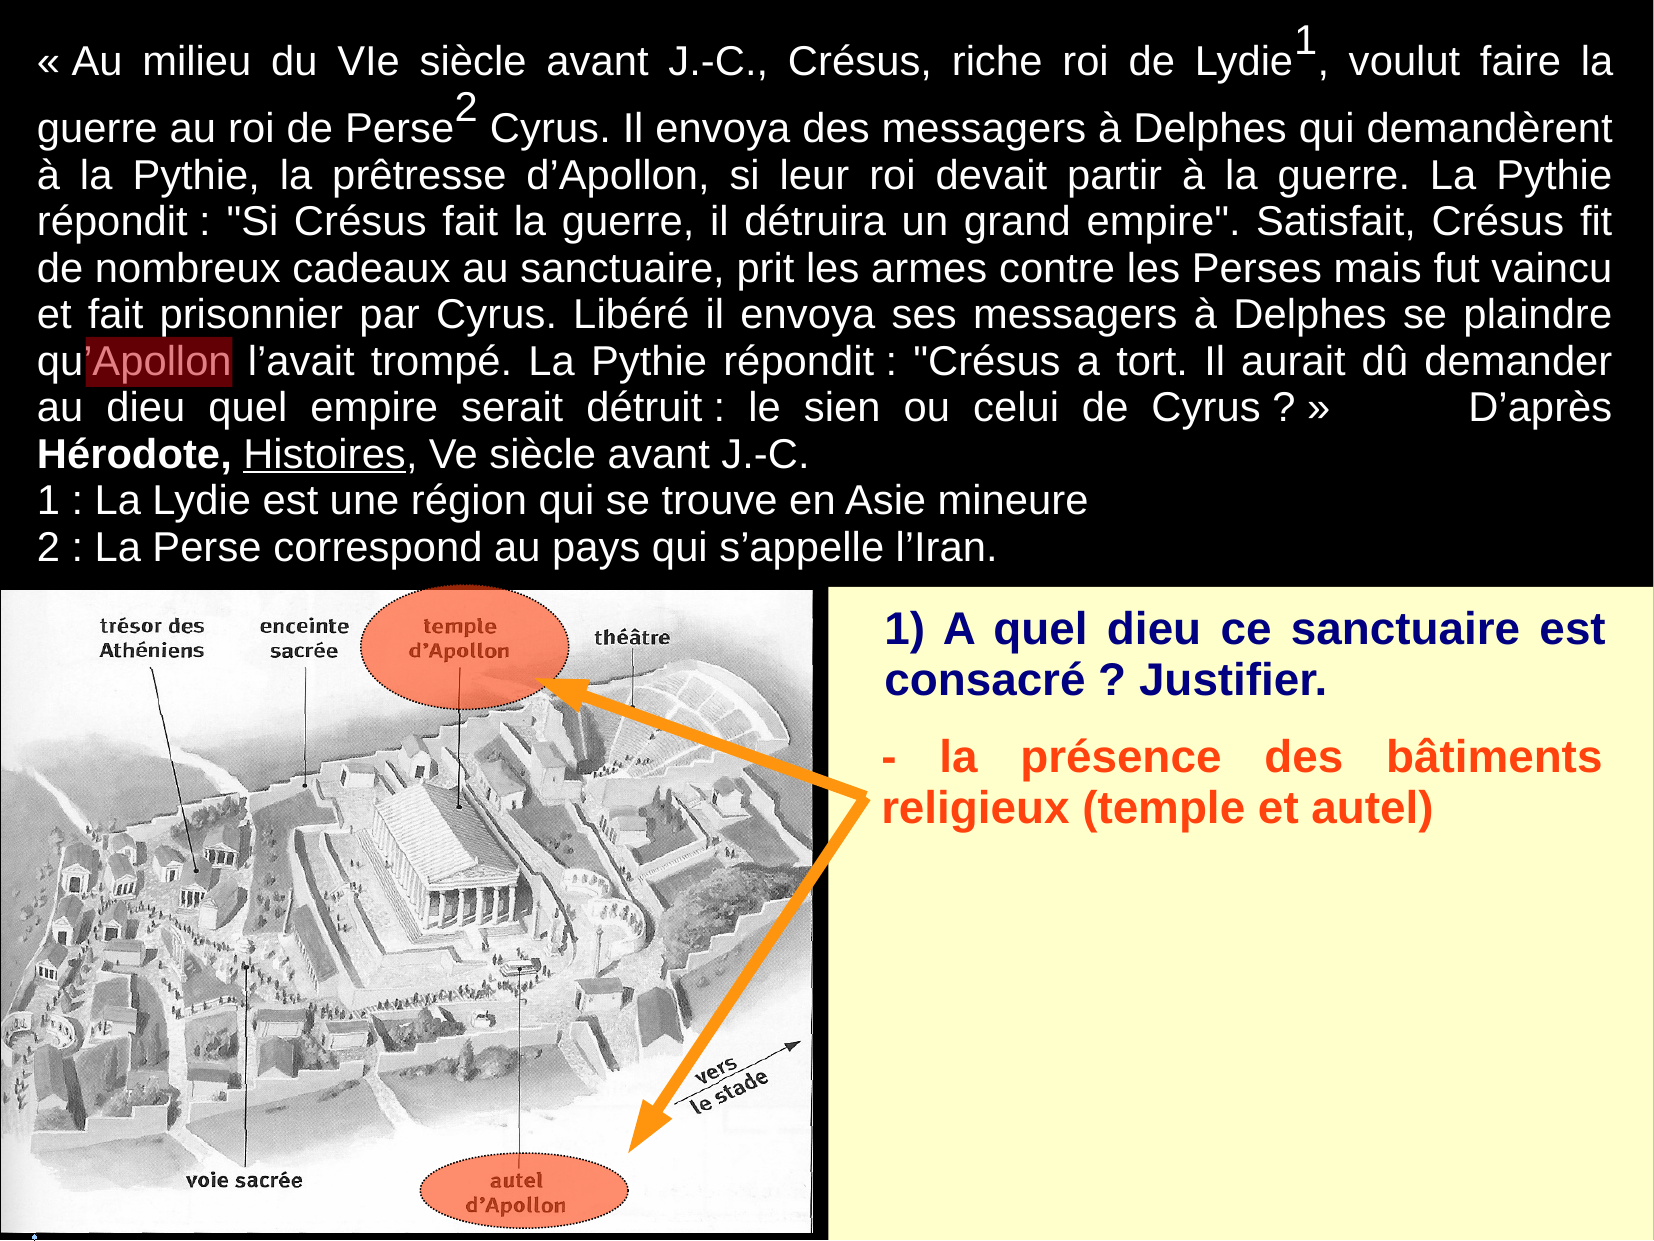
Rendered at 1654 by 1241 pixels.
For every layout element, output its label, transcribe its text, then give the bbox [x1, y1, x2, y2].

picture [1, 590, 813, 1233]
text_box [828, 586, 1654, 1241]
text_box « Au milieu du VIe siècle avant J.-C., Crésus, riche roi de Lydie1, voulut faire la guerre au roi de Perse2 Cyrus. Il envoya des messagers à Delphes qui demandèrent à la Pythie, la prêtresse d’Apollon, si leur roi devait partir à la guerre. La Pythie répondit : "Si Crésus fait la guerre, il détruira un grand empire". Satisfait, Crésus fit de nombreux cadeaux au sanctuaire, prit les armes contre les Perses mais fut vaincu et fait prisonnier par Cyrus. Libéré il envoya ses messagers à Delphes se plaindre qu’Apollon l’avait trompé. La Pythie répondit : "Crésus a tort. Il aurait dû demander au dieu quel empire serait détruit : le sien ou celui de Cyrus ? » D’après Hérodote, Histoires, Ve siècle avant J.-C. 1 : La Lydie est une région qui se trouve en Asie mineure 2 : La Perse correspond au pays qui s’appelle l’Iran. [22, 9, 1629, 582]
text_box - la présence des bâtiments religieux (temple et autel) [881, 731, 1604, 879]
text_box [31, 1233, 38, 1241]
text_box 1) A quel dieu ce sanctuaire est consacré ? Justifier. [884, 603, 1607, 850]
text_box [360, 584, 569, 710]
text_box [420, 1153, 629, 1229]
text_box [85, 336, 233, 387]
